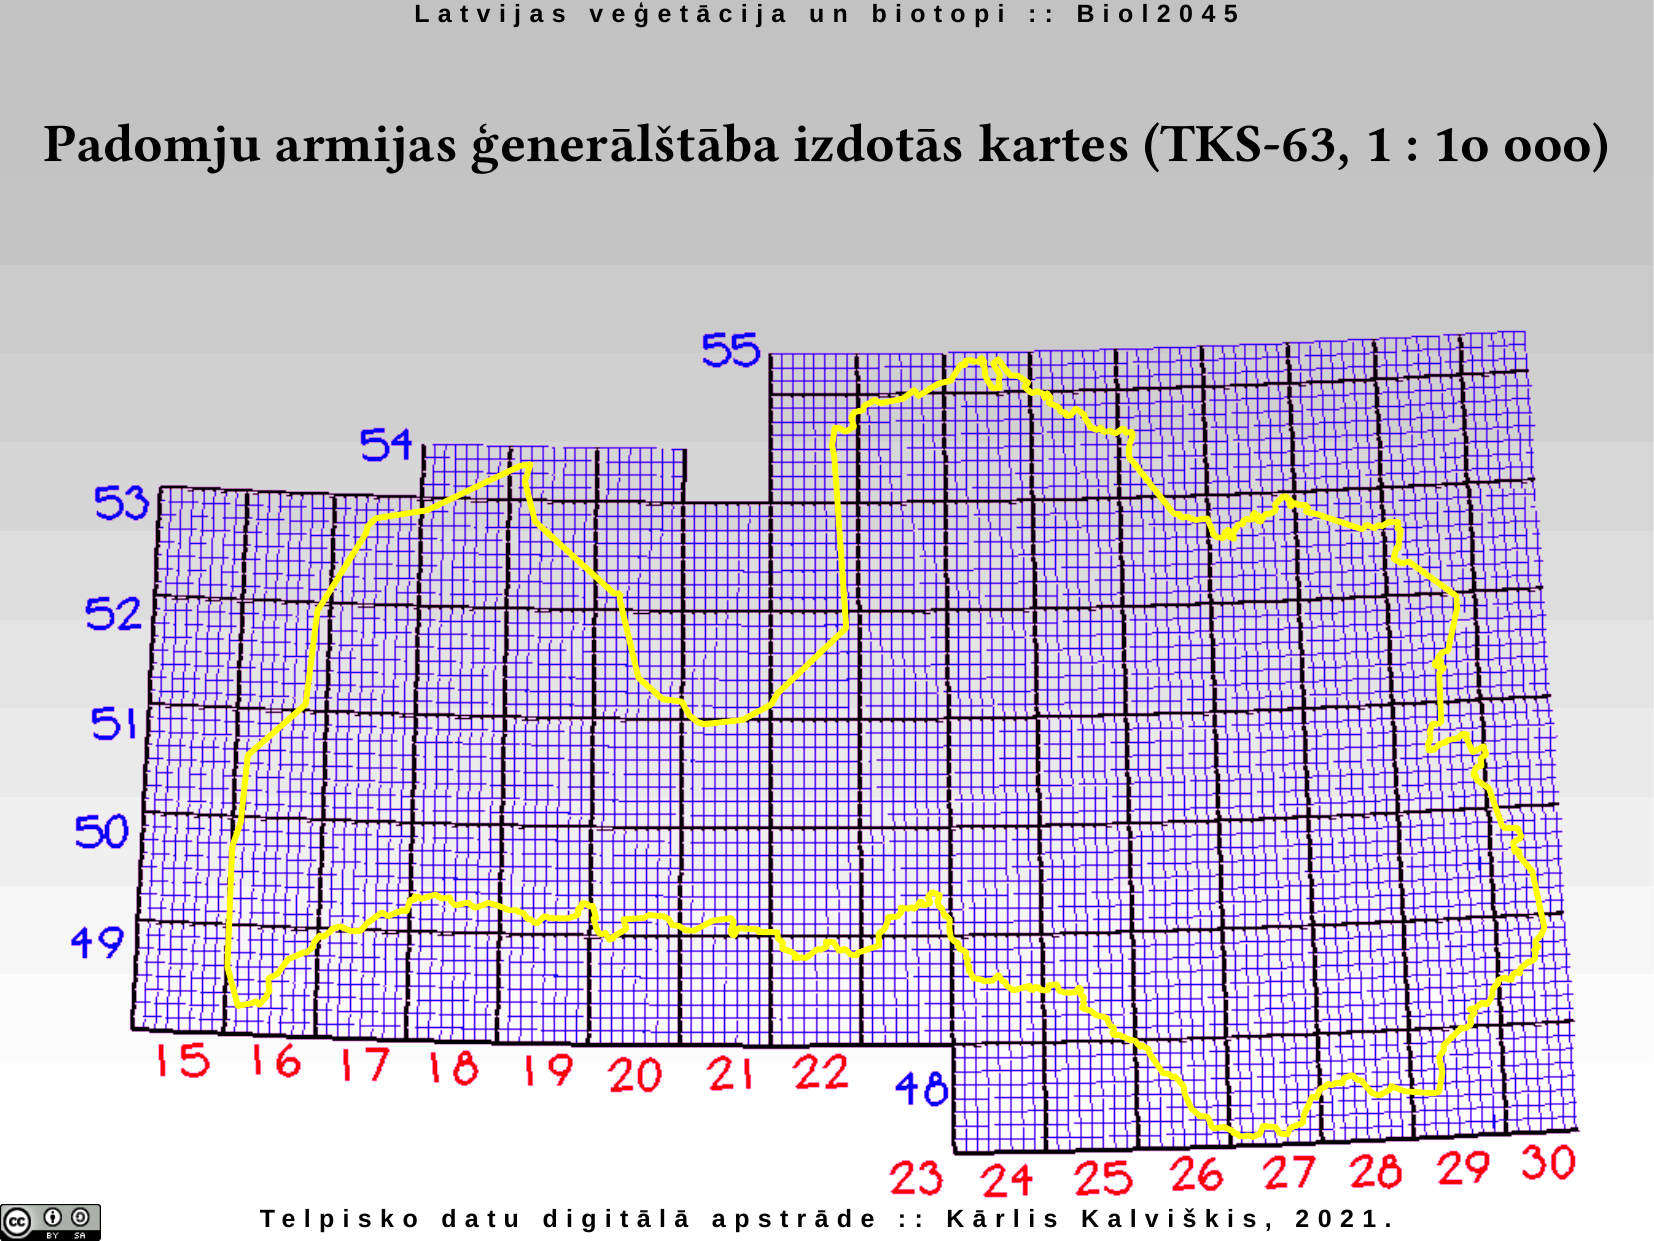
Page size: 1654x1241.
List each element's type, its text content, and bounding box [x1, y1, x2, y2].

title Padomju armijas ģenerālštāba izdotās kartes (TKS-63, 1 : 1o ooo) [0, 1, 1654, 287]
picture [0, 287, 1654, 1241]
